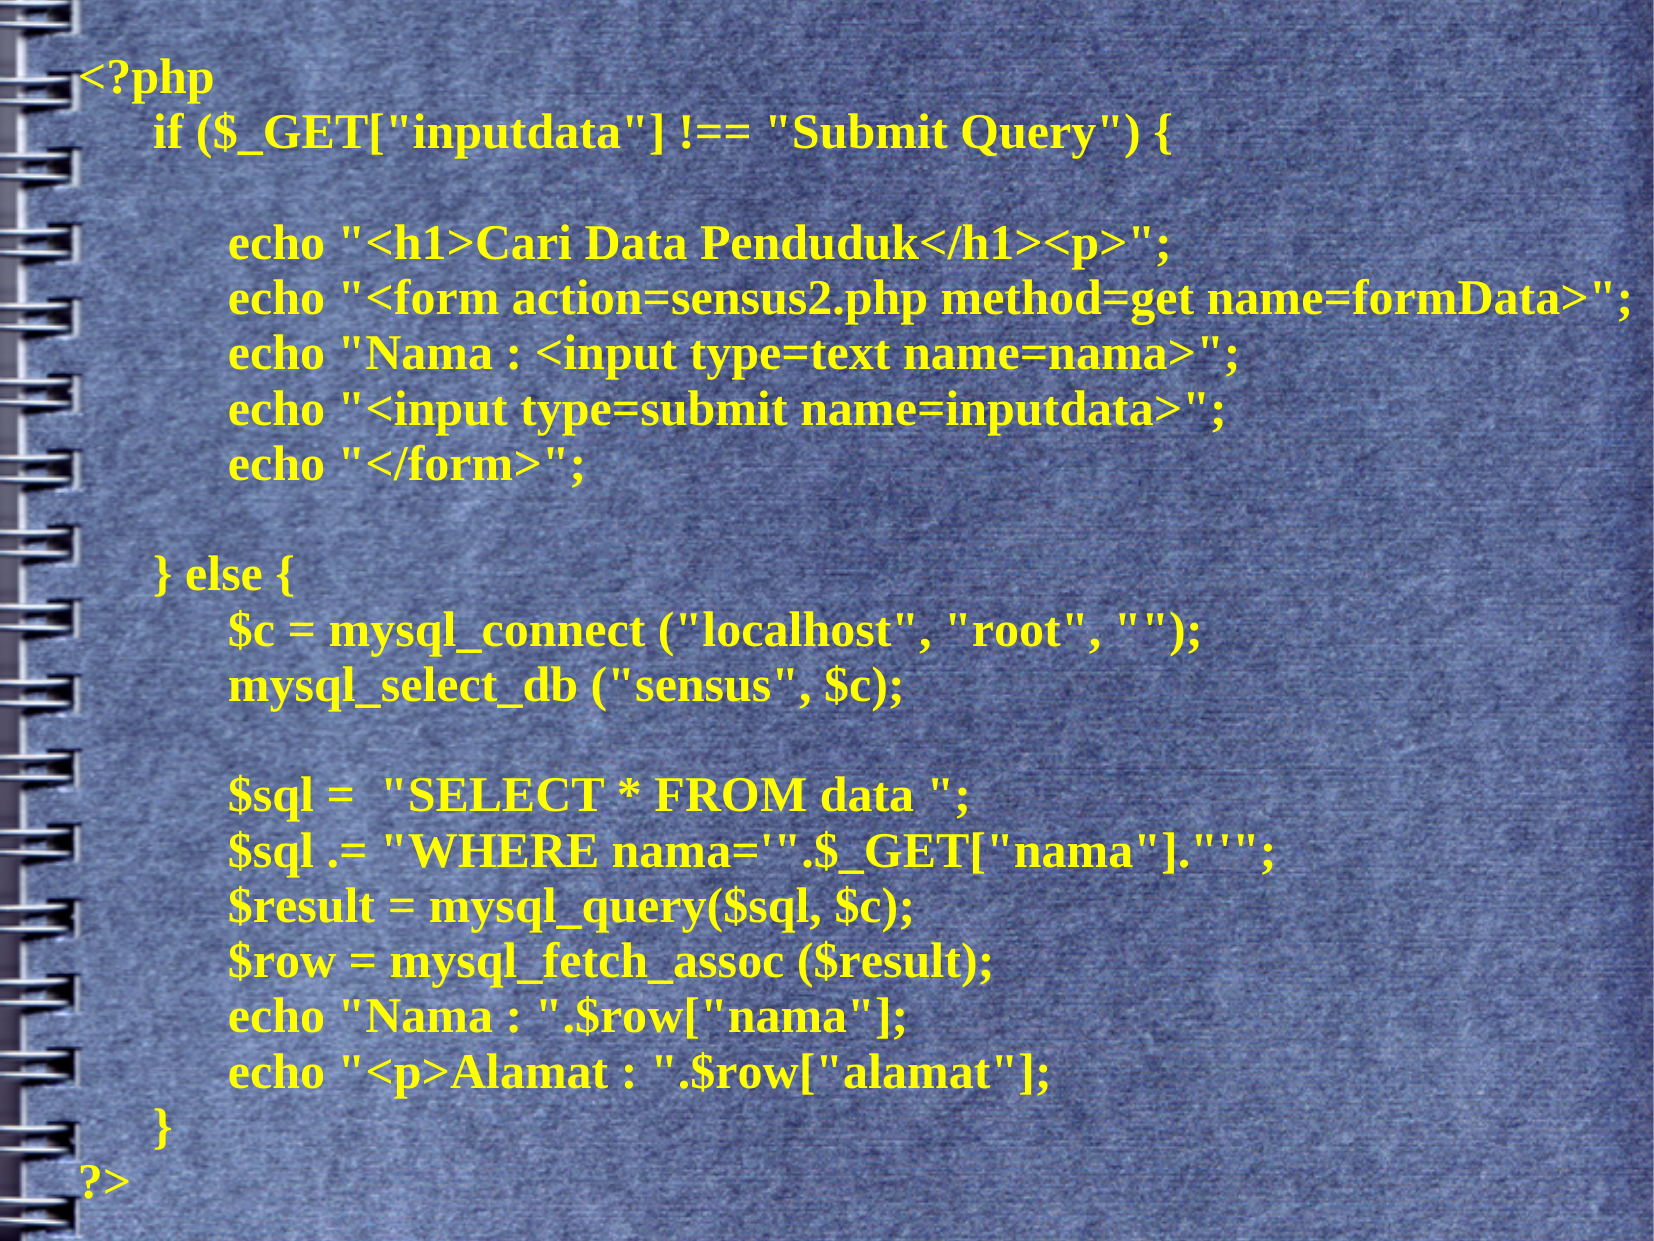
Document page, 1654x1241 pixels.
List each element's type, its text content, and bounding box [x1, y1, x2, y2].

subtitle <?php if ($_GET["inputdata"] !== "Submit Query") { echo "<h1>Cari Data Penduduk</h1><p>"; echo "<form action=sensus2.php method=get name=formData>"; echo "Nama : <input type=text name=nama>"; echo "<input type=submit name=inputdata>"; echo "</form>"; } else { $c = mysql_connect ("localhost", "root", ""); mysql_select_db ("sensus", $c); $sql = "SELECT * FROM data "; $sql .= "WHERE nama='".$_GET["nama"]."'"; $result = mysql_query($sql, $c); $row = mysql_fetch_assoc ($result); echo "Nama : ".$row["nama"]; echo "<p>Alamat : ".$row["alamat"]; } ?> [77, 48, 1654, 1210]
picture [0, 0, 1654, 1241]
